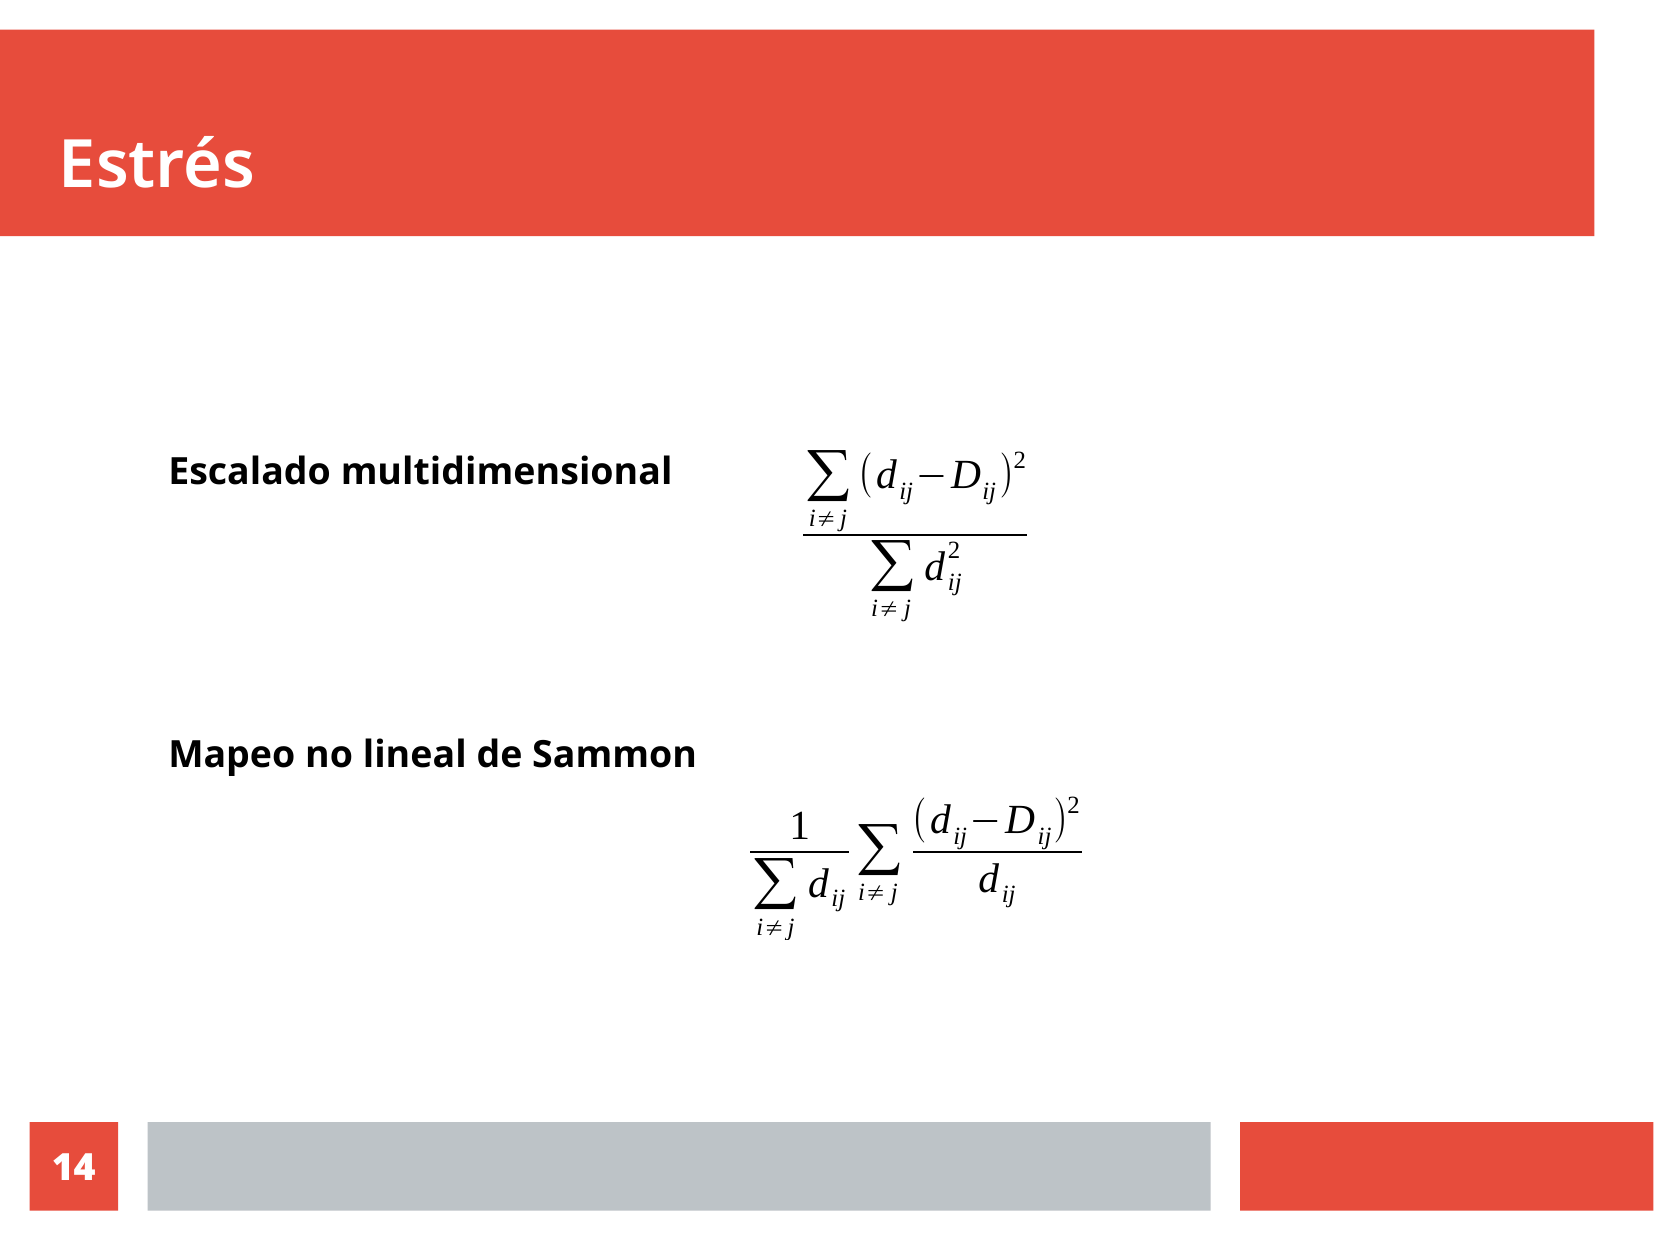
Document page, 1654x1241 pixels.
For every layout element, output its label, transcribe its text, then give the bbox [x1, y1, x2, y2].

text_box Mapeo no lineal de Sammon [153, 720, 779, 779]
chart [794, 446, 1036, 622]
chart [742, 791, 1090, 940]
title Estrés [59, 59, 1595, 207]
text_box Escalado multidimensional [153, 437, 748, 496]
